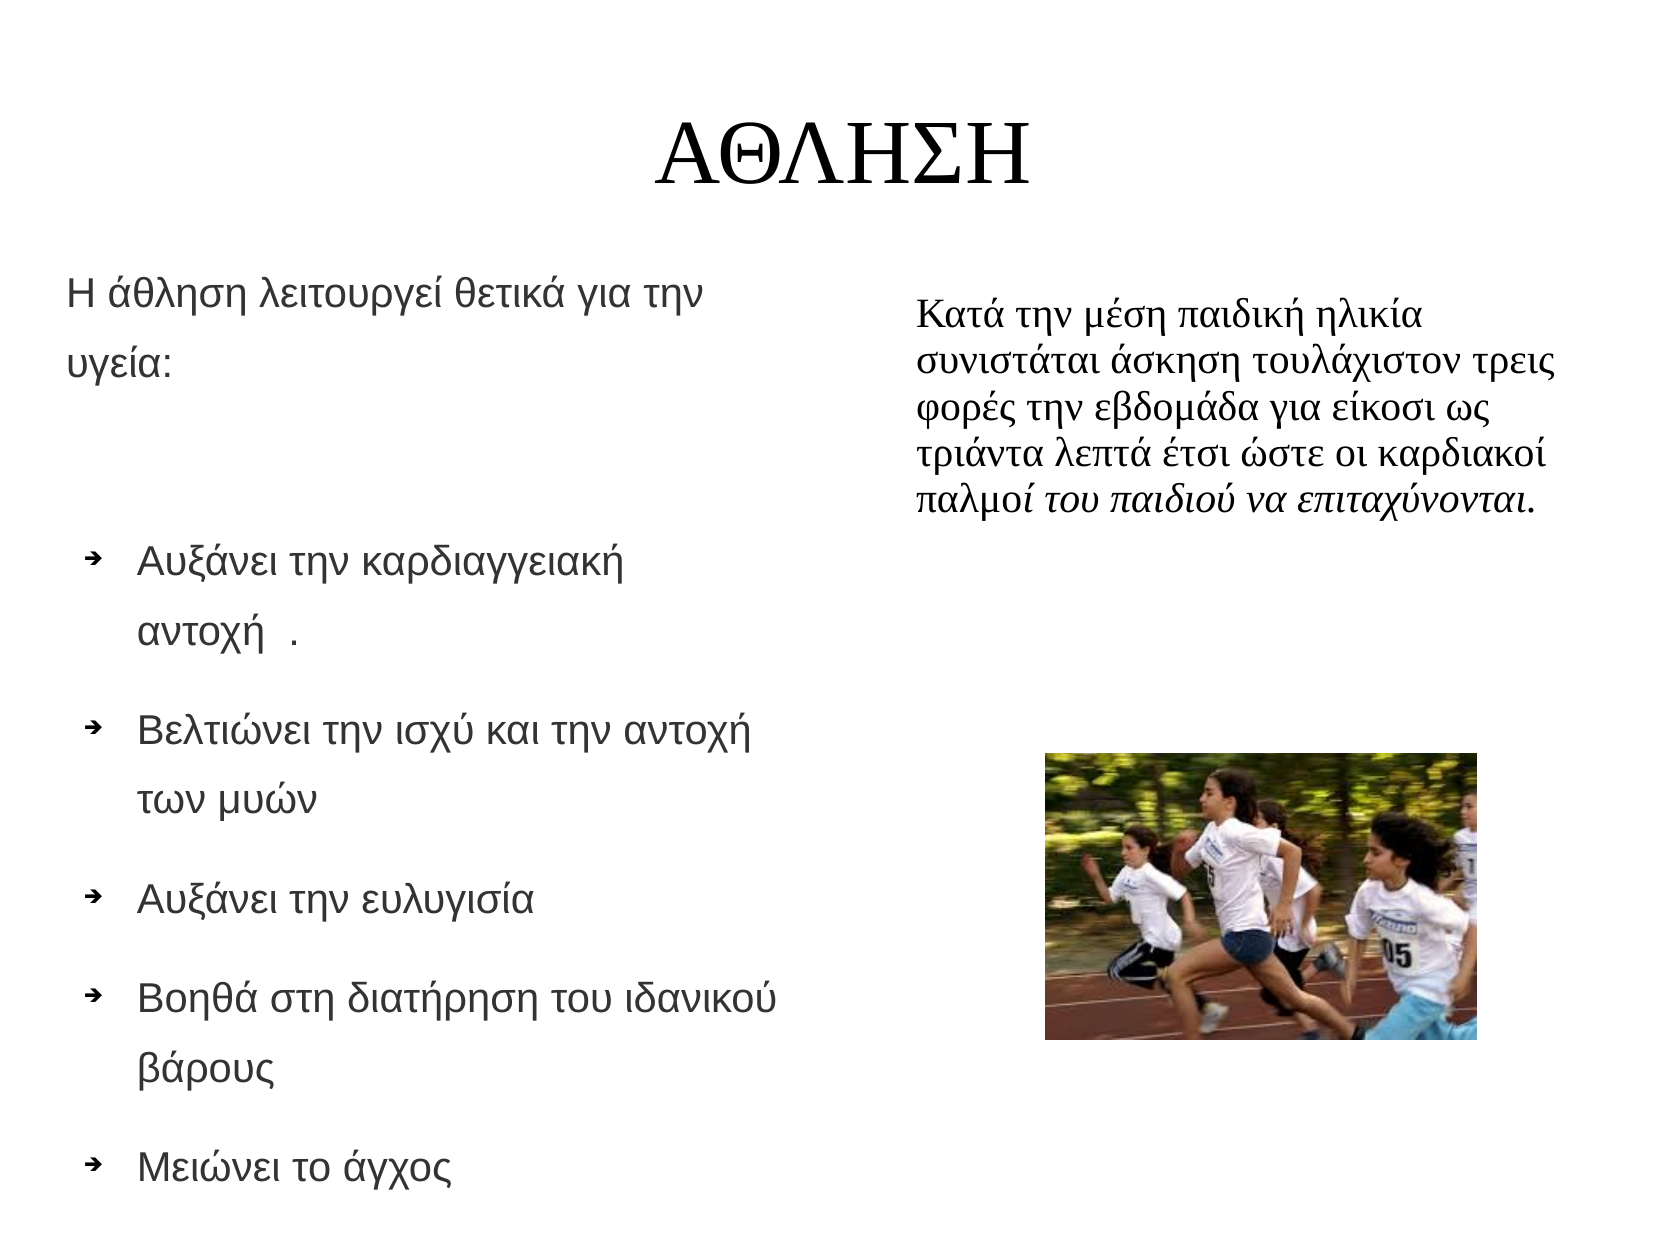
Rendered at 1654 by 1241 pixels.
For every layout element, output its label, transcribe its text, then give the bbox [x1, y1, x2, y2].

picture [1045, 753, 1477, 1040]
list Κατά την μέση παιδική ηλικία συνιστάται άσκηση τουλάχιστον τρεις φορές την εβδομάδα για είκοσι ως τριάντα λεπτά έτσι ώστε οι καρδιακοί παλμοί του παιδιού να επιταχύνονται. [845, 290, 1572, 1010]
title ΑΘΛΗΣΗ [82, 49, 1571, 257]
list Η άθληση λειτουργεί θετικά για την υγεία: Αυξάνει την καρδιαγγειακή αντοχή . Βελτιώνει την ισχύ και την αντοχή των μυών Αυξάνει την ευλυγισία Βοηθά στη διατήρηση του ιδανικού βάρους Μειώνει το άγχος [65, 246, 793, 1193]
